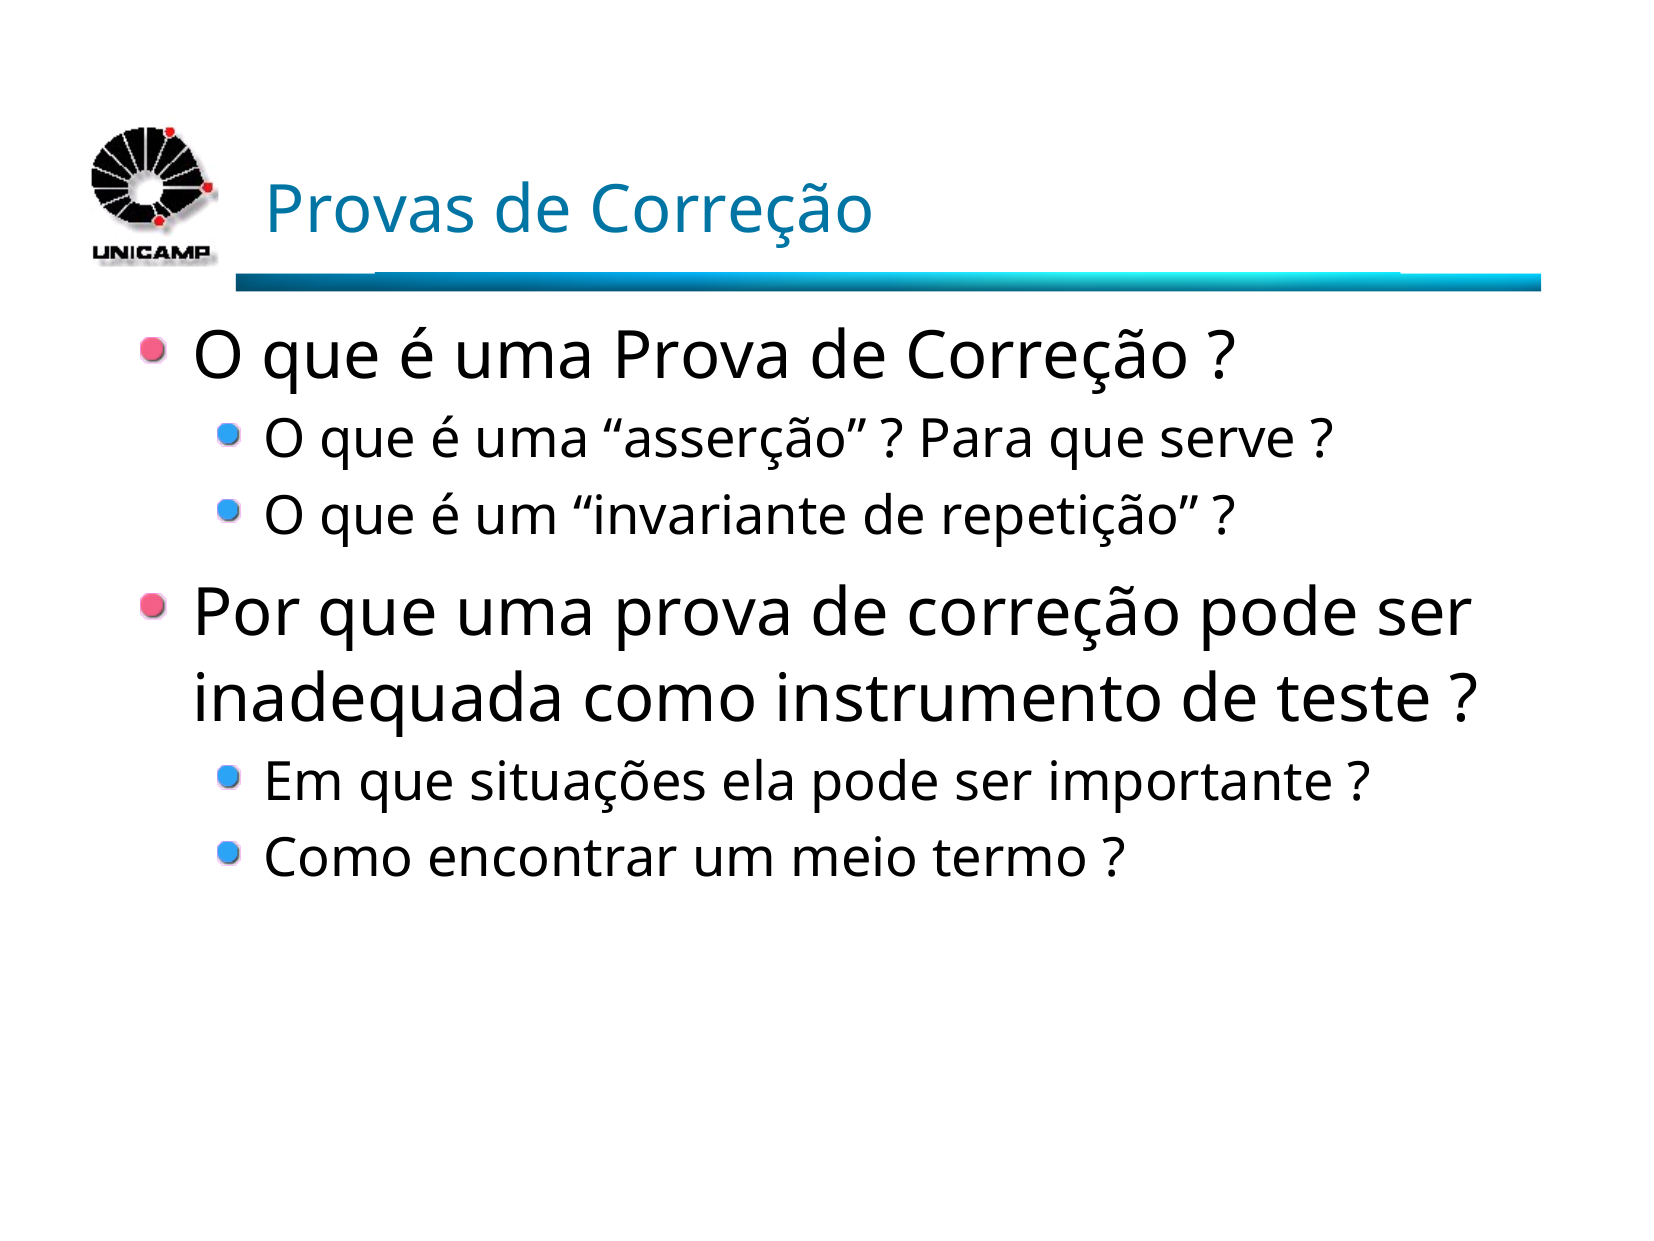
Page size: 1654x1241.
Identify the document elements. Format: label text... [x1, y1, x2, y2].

picture [125, 272, 1654, 295]
title Provas de Correção [264, 57, 1534, 250]
list O que é uma Prova de Correção ? O que é uma “asserção” ? Para que serve ? O que é um “invariante de repetição” ? Por que uma prova de correção pode ser inadequada como instrumento de teste ? Em que situações ela pode ser importante ? Como encontrar um meio termo ? [121, 309, 1534, 1167]
